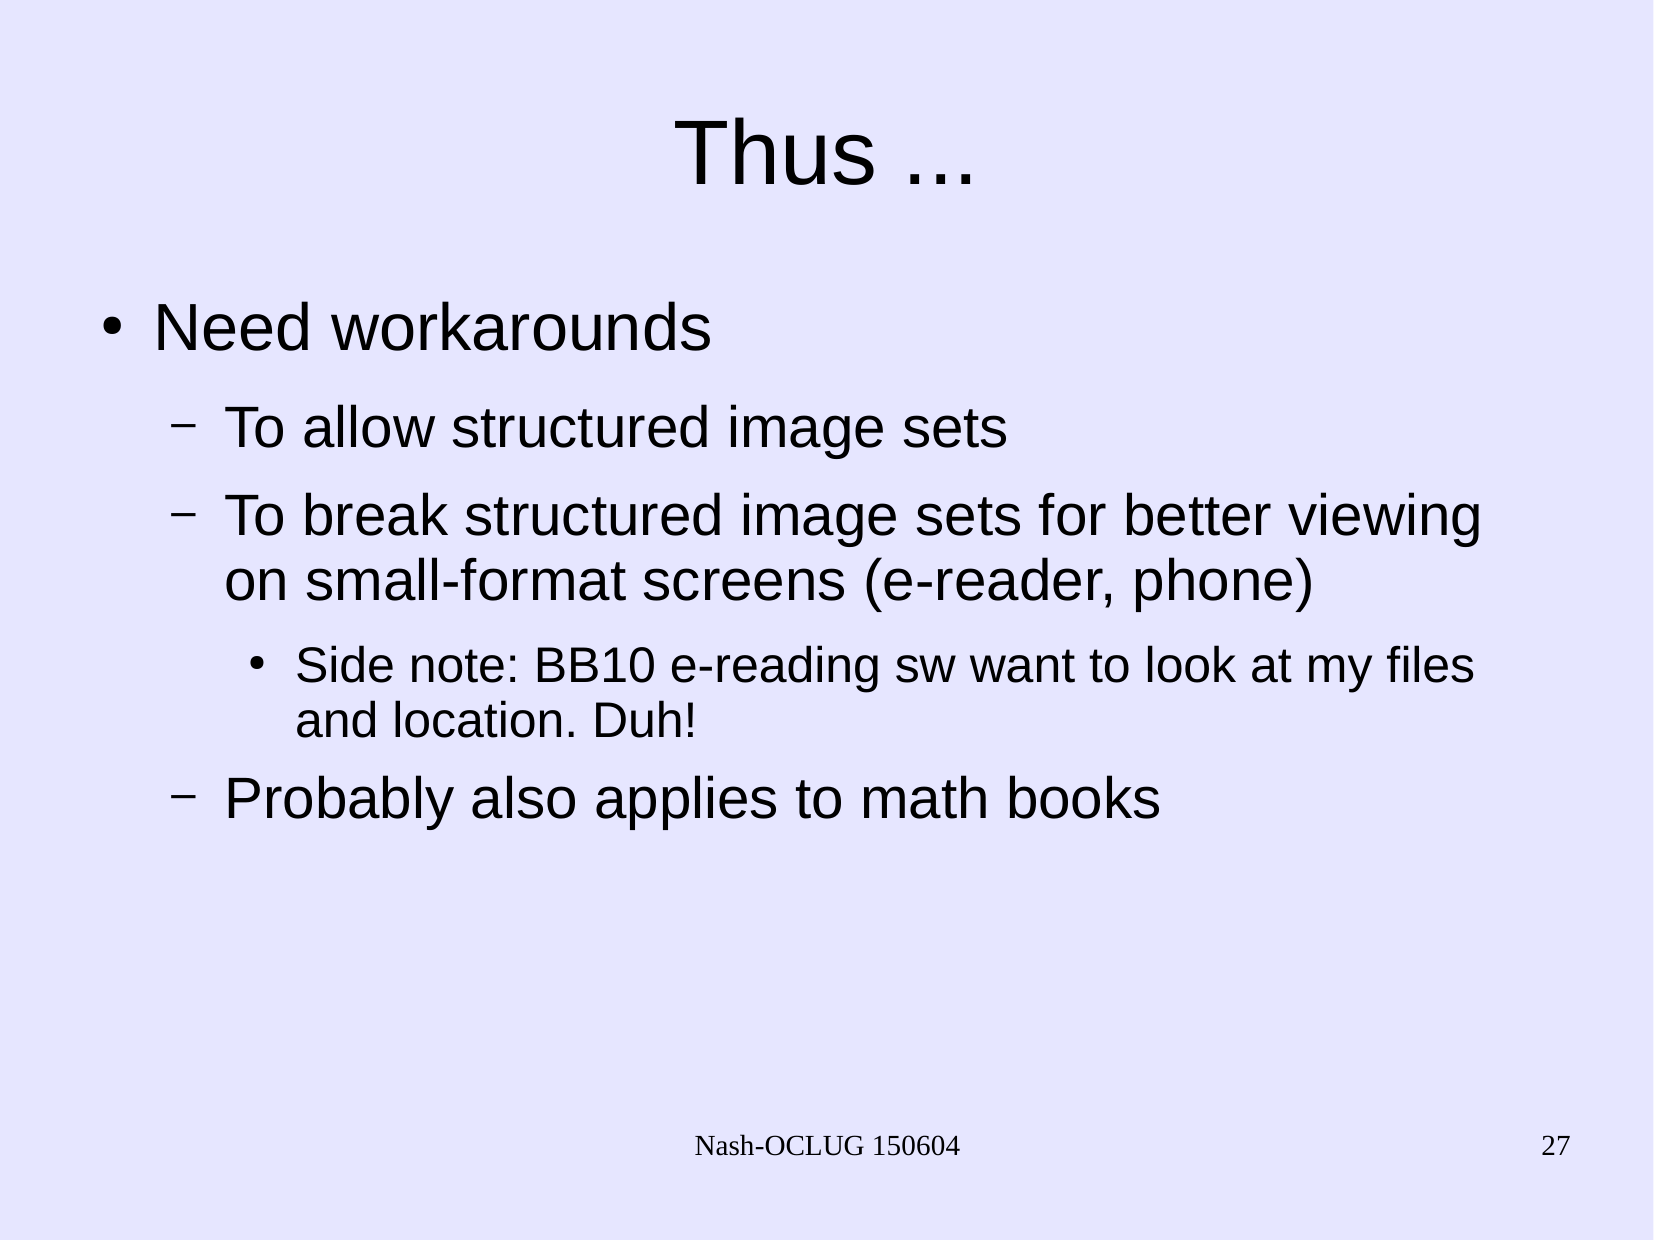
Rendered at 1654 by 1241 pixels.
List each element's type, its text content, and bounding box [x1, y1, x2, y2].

title Thus ... [82, 49, 1571, 257]
list Need workarounds To allow structured image sets To break structured image sets for better viewing on small-format screens (e-reader, phone) Side note: BB10 e-reading sw want to look at my files and location. Duh! Probably also applies to math books [82, 290, 1538, 1010]
